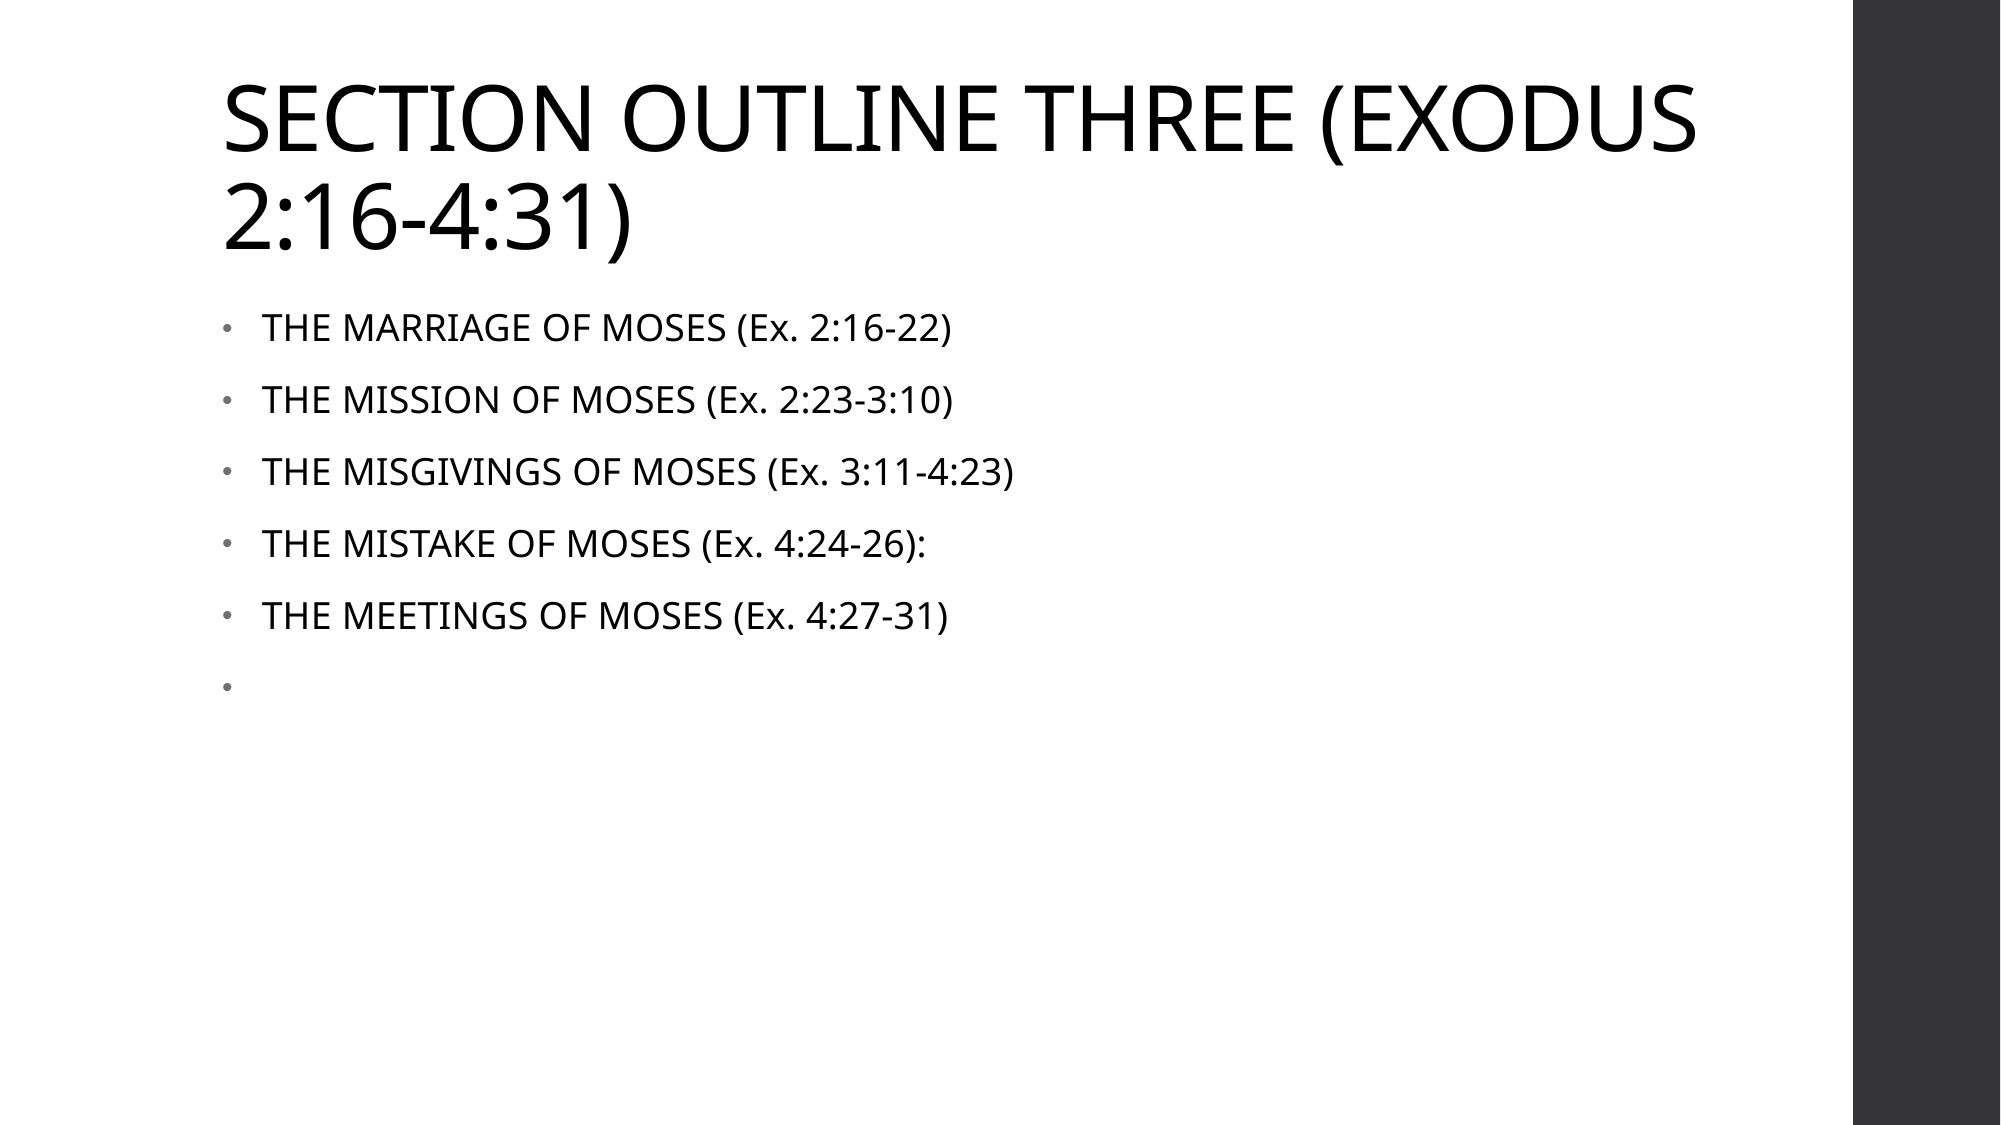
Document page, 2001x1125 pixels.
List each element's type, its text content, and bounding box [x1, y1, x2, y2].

title SECTION OUTLINE THREE (EXODUS 2:16-4:31) [206, 60, 1797, 278]
list THE MARRIAGE OF MOSES (Ex. 2:16-22) THE MISSION OF MOSES (Ex. 2:23-3:10) THE MISGIVINGS OF MOSES (Ex. 3:11-4:23) THE MISTAKE OF MOSES (Ex. 4:24-26): THE MEETINGS OF MOSES (Ex. 4:27-31) [206, 299, 1617, 1014]
